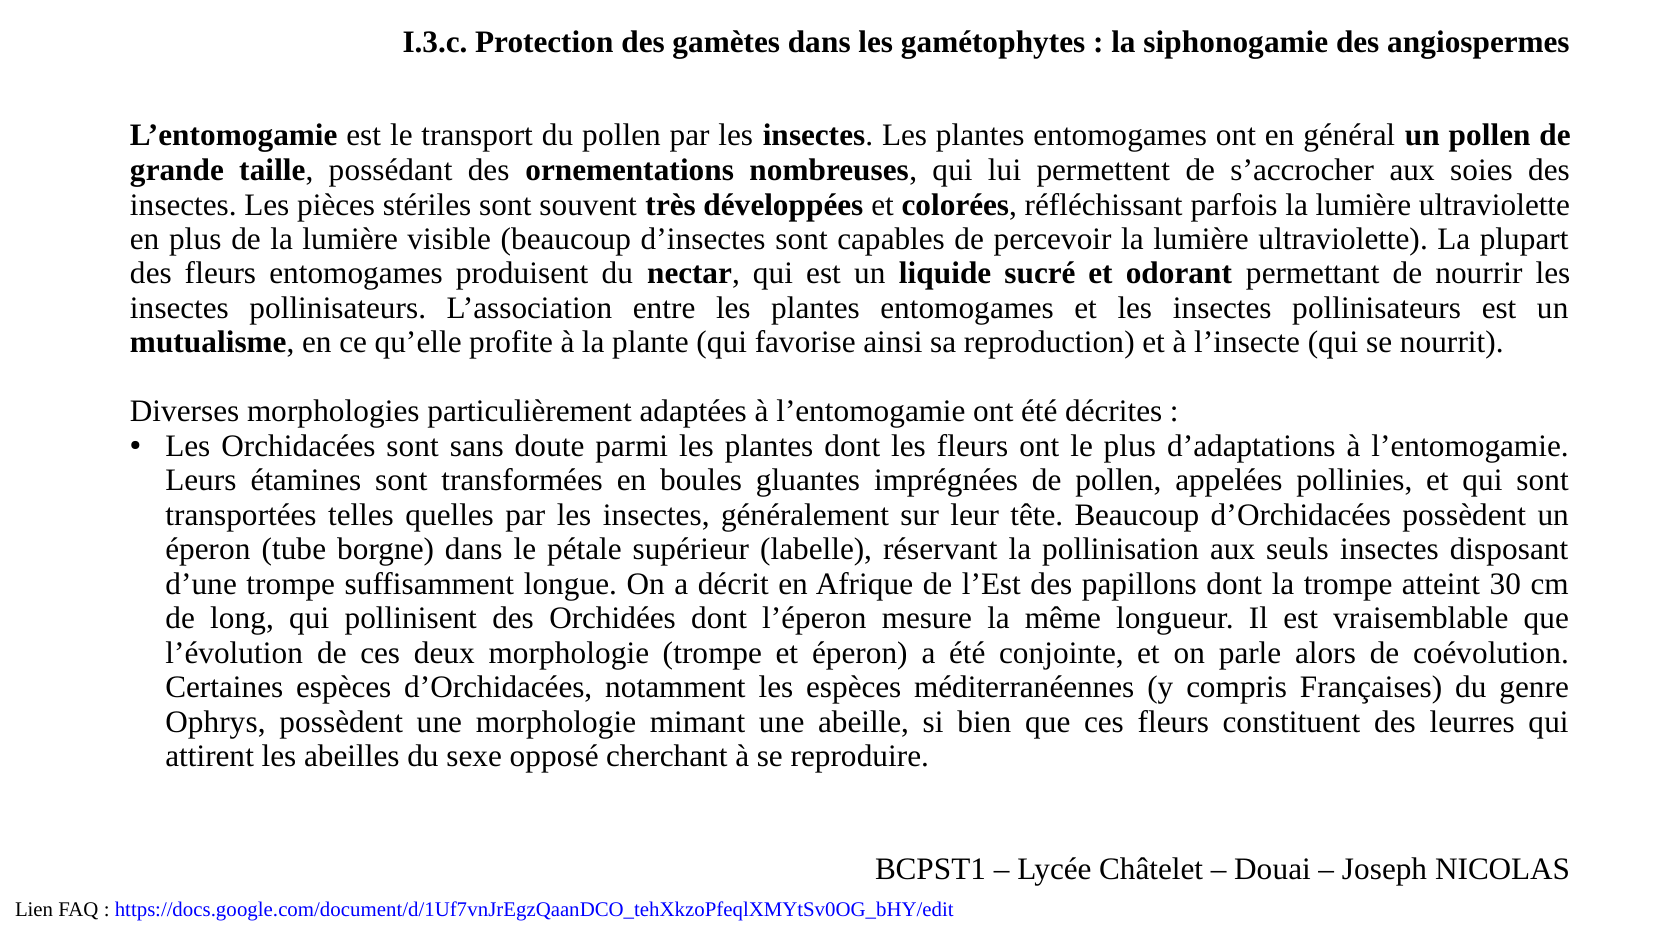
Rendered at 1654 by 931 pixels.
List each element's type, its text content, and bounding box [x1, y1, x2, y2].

text_box Lien FAQ : https://docs.google.com/document/d/1Uf7vnJrEgzQaanDCO_tehXkzoPfeqlXMYtSv0OG_bHY/edit [0, 897, 129, 931]
text_box I.3.c. Protection des gamètes dans les gamétophytes : la siphonogamie des angiospermes [165, 5, 1572, 78]
text_box L’entomogamie est le transport du pollen par les insectes. Les plantes entomogames ont en général un pollen de grande taille, possédant des ornementations nombreuses, qui lui permettent de s’accrocher aux soies des insectes. Les pièces stériles sont souvent très développées et colorées, réfléchissant parfois la lumière ultraviolette en plus de la lumière visible (beaucoup d’insectes sont capables de percevoir la lumière ultraviolette). La plupart des fleurs entomogames produisent du nectar, qui est un liquide sucré et odorant permettant de nourrir les insectes pollinisateurs. L’association entre les plantes entomogames et les insectes pollinisateurs est un mutualisme, en ce qu’elle profite à la plante (qui favorise ainsi sa reproduction) et à l’insecte (qui se nourrit). Diverses morphologies particulièrement adaptées à l’entomogamie ont été décrites : Les Orchidacées sont sans doute parmi les plantes dont les fleurs ont le plus d’adaptations à l’entomogamie. Leurs étamines sont transformées en boules gluantes imprégnées de pollen, appelées pollinies, et qui sont transportées telles quelles par les insectes, généralement sur leur tête. Beaucoup d’Orchidacées possèdent un éperon (tube borgne) dans le pétale supérieur (labelle), réservant la pollinisation aux seuls insectes disposant d’une trompe suffisamment longue. On a décrit en Afrique de l’Est des papillons dont la trompe atteint 30 cm de long, qui pollinisent des Orchidées dont l’éperon mesure la même longueur. Il est vraisemblable que l’évolution de ces deux morphologie (trompe et éperon) a été conjointe, et on parle alors de coévolution. Certaines espèces d’Orchidacées, notamment les espèces méditerranéennes (y compris Françaises) du genre Ophrys, possèdent une morphologie mimant une abeille, si bien que ces fleurs constituent des leurres qui attirent les abeilles du sexe opposé cherchant à se reproduire. [129, 118, 1571, 931]
